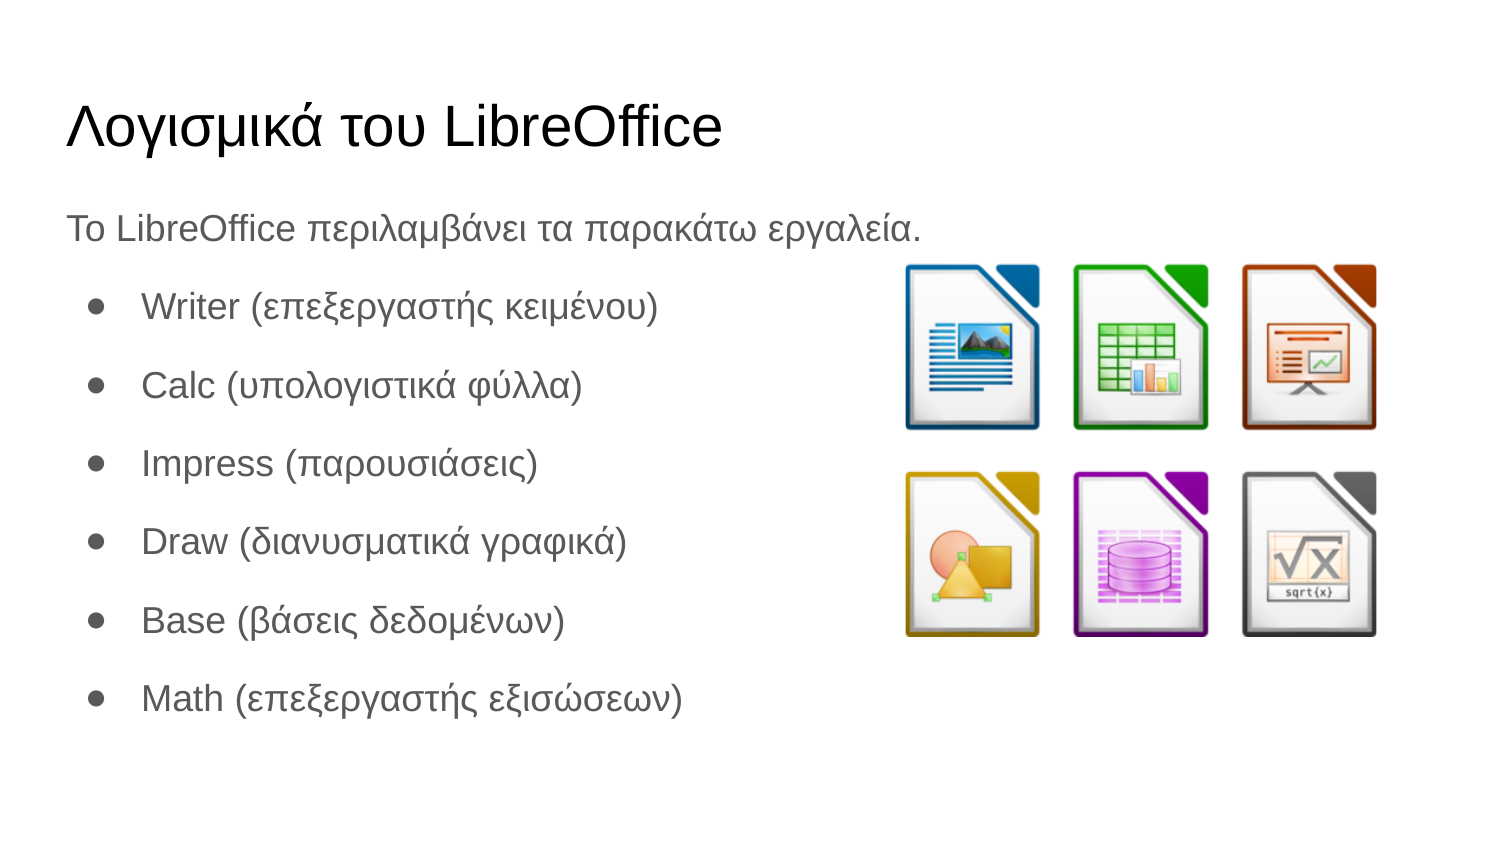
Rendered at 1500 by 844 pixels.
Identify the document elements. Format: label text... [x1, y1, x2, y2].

picture [905, 254, 1377, 637]
title Λογισμικά του LibreOffice [51, 72, 1449, 167]
list Το LibreOffice περιλαμβάνει τα παρακάτω εργαλεία. Writer (επεξεργαστής κειμένου) Calc (υπολογιστικά φύλλα) Impress (παρουσιάσεις) Draw (διανυσματικά γραφικά) Base (βάσεις δεδομένων) Math (επεξεργαστής εξισώσεων) [51, 189, 1449, 750]
